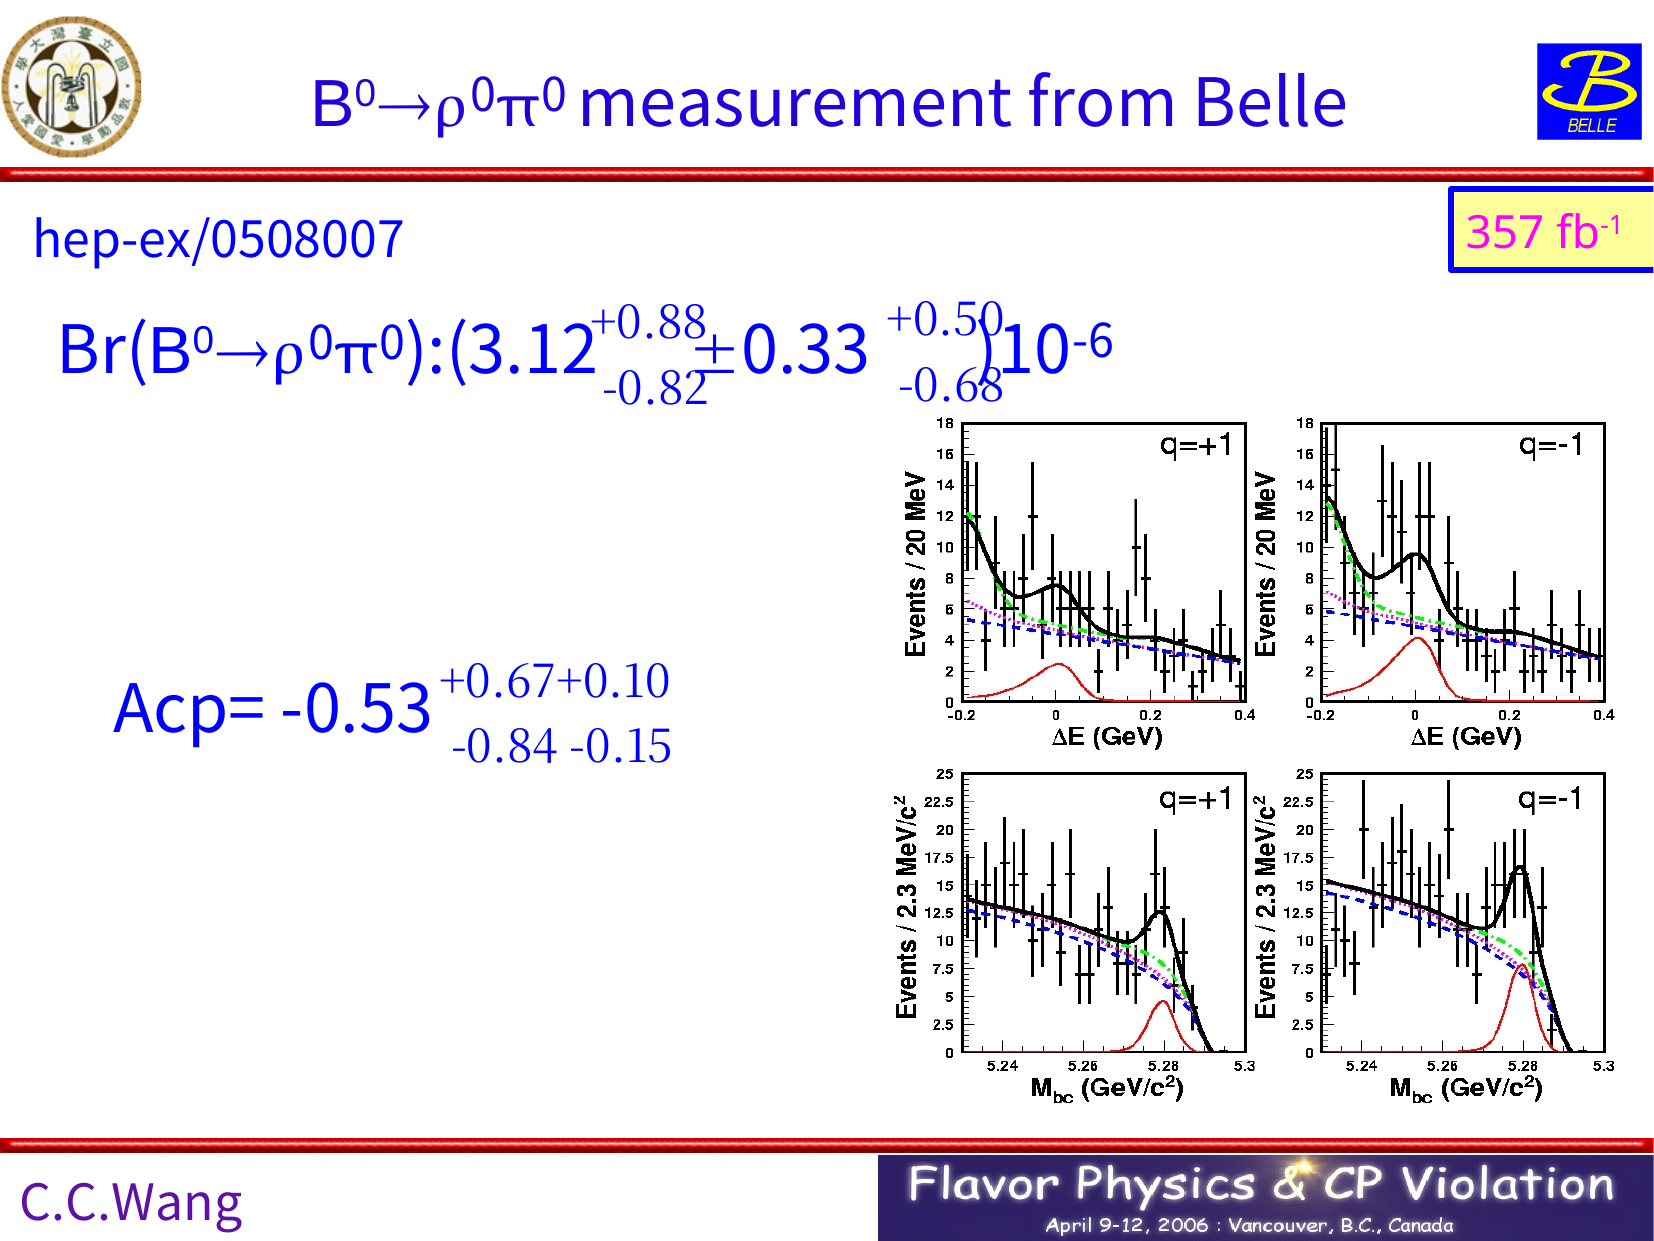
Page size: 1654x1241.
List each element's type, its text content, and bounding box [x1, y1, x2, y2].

text_box hep-ex/0508007 [32, 199, 394, 274]
picture [878, 1155, 1654, 1241]
text_box +0.88 -0.82 [590, 285, 742, 413]
text_box 357 fb-1 [1450, 189, 1654, 261]
text_box Acp= -0.53 [113, 654, 438, 755]
text_box Br(B000):(3.12 ±0.33 )10-6 [742, 296, 886, 398]
text_box Br(B000):(3.12 ±0.33 )10-6 [1038, 296, 1160, 398]
text_box Br(B000):(3.12 ±0.33 )10-6 [56, 296, 590, 398]
text_box +0.50 -0.68 [886, 283, 1038, 410]
picture [1537, 43, 1642, 140]
picture [894, 417, 1615, 1103]
picture [0, 15, 143, 159]
picture [0, 1138, 1654, 1153]
picture [0, 167, 1654, 182]
text_box +0.67+0.10 -0.84 -0.15 [439, 644, 747, 771]
title B000 measurement from Belle [140, 22, 1520, 173]
